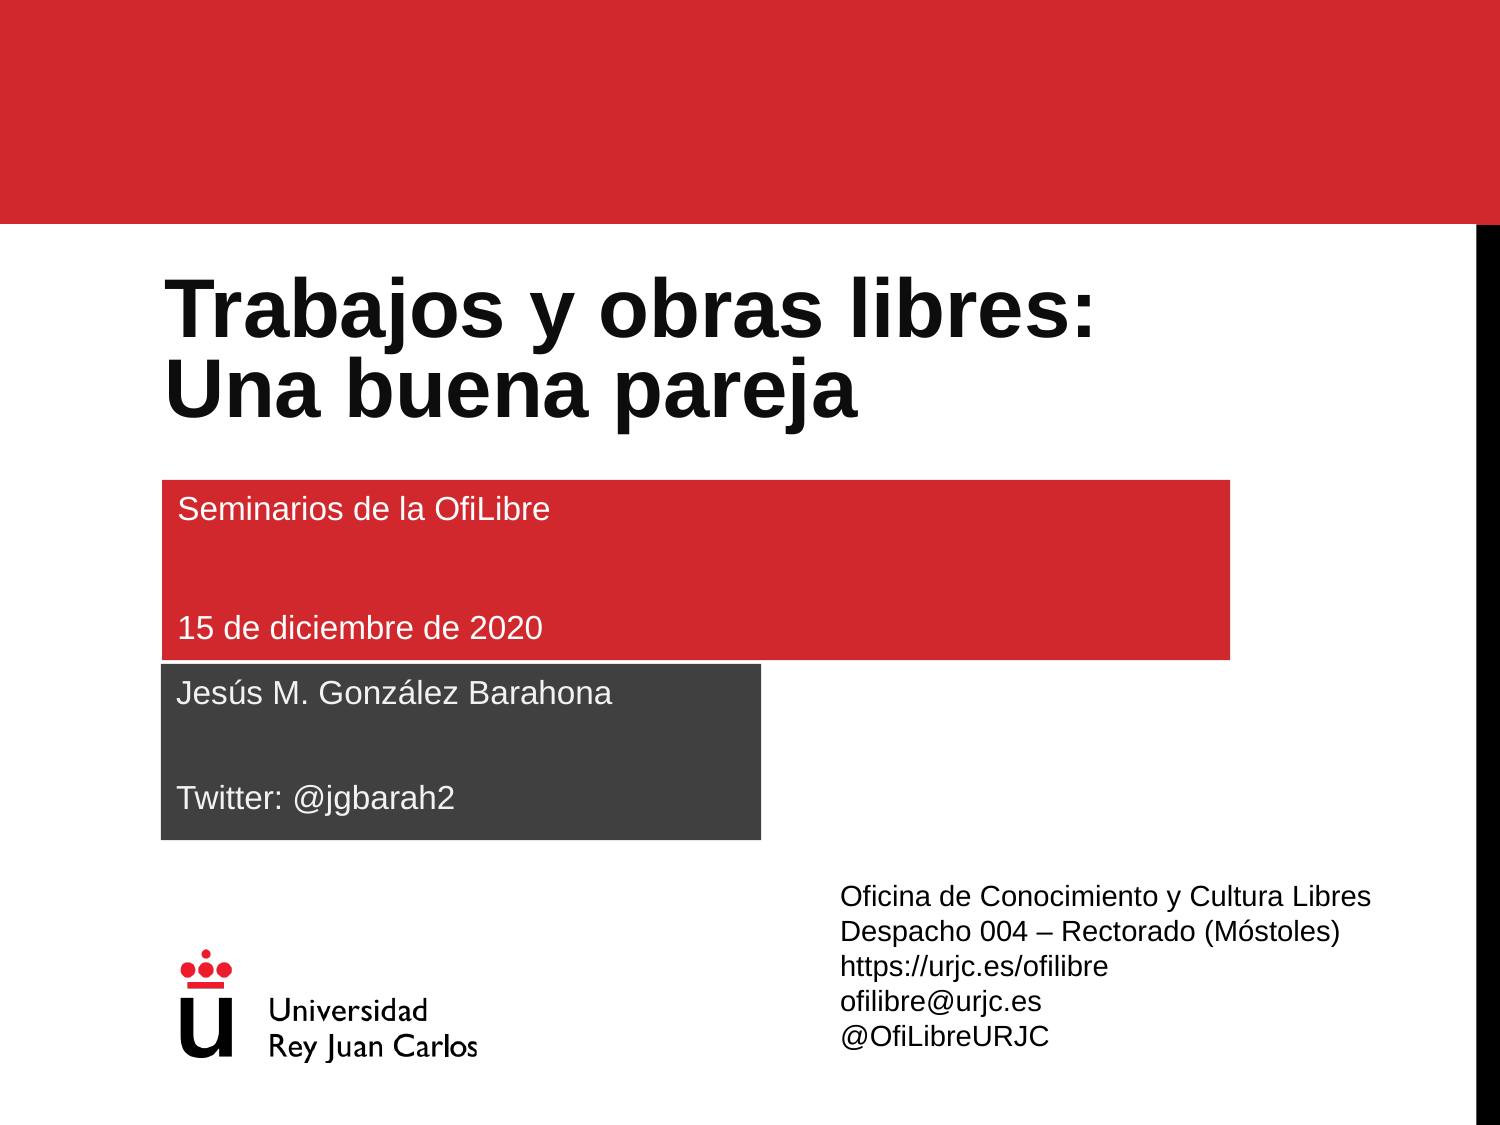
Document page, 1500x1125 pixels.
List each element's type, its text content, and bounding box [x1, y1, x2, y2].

picture [180, 949, 477, 1063]
text_box [0, 0, 1500, 224]
text_box Trabajos y obras libres: Una buena pareja [149, 179, 1382, 521]
text_box Jesús M. González Barahona Twitter: @jgbarah2 [160, 663, 762, 841]
text_box Seminarios de la OfiLibre 15 de diciembre de 2020 [162, 479, 1231, 661]
text_box Oficina de Conocimiento y Cultura Libres Despacho 004 – Rectorado (Móstoles) https://urjc.es/ofilibre ofilibre@urjc.es @OfiLibreURJC [825, 870, 1446, 1065]
